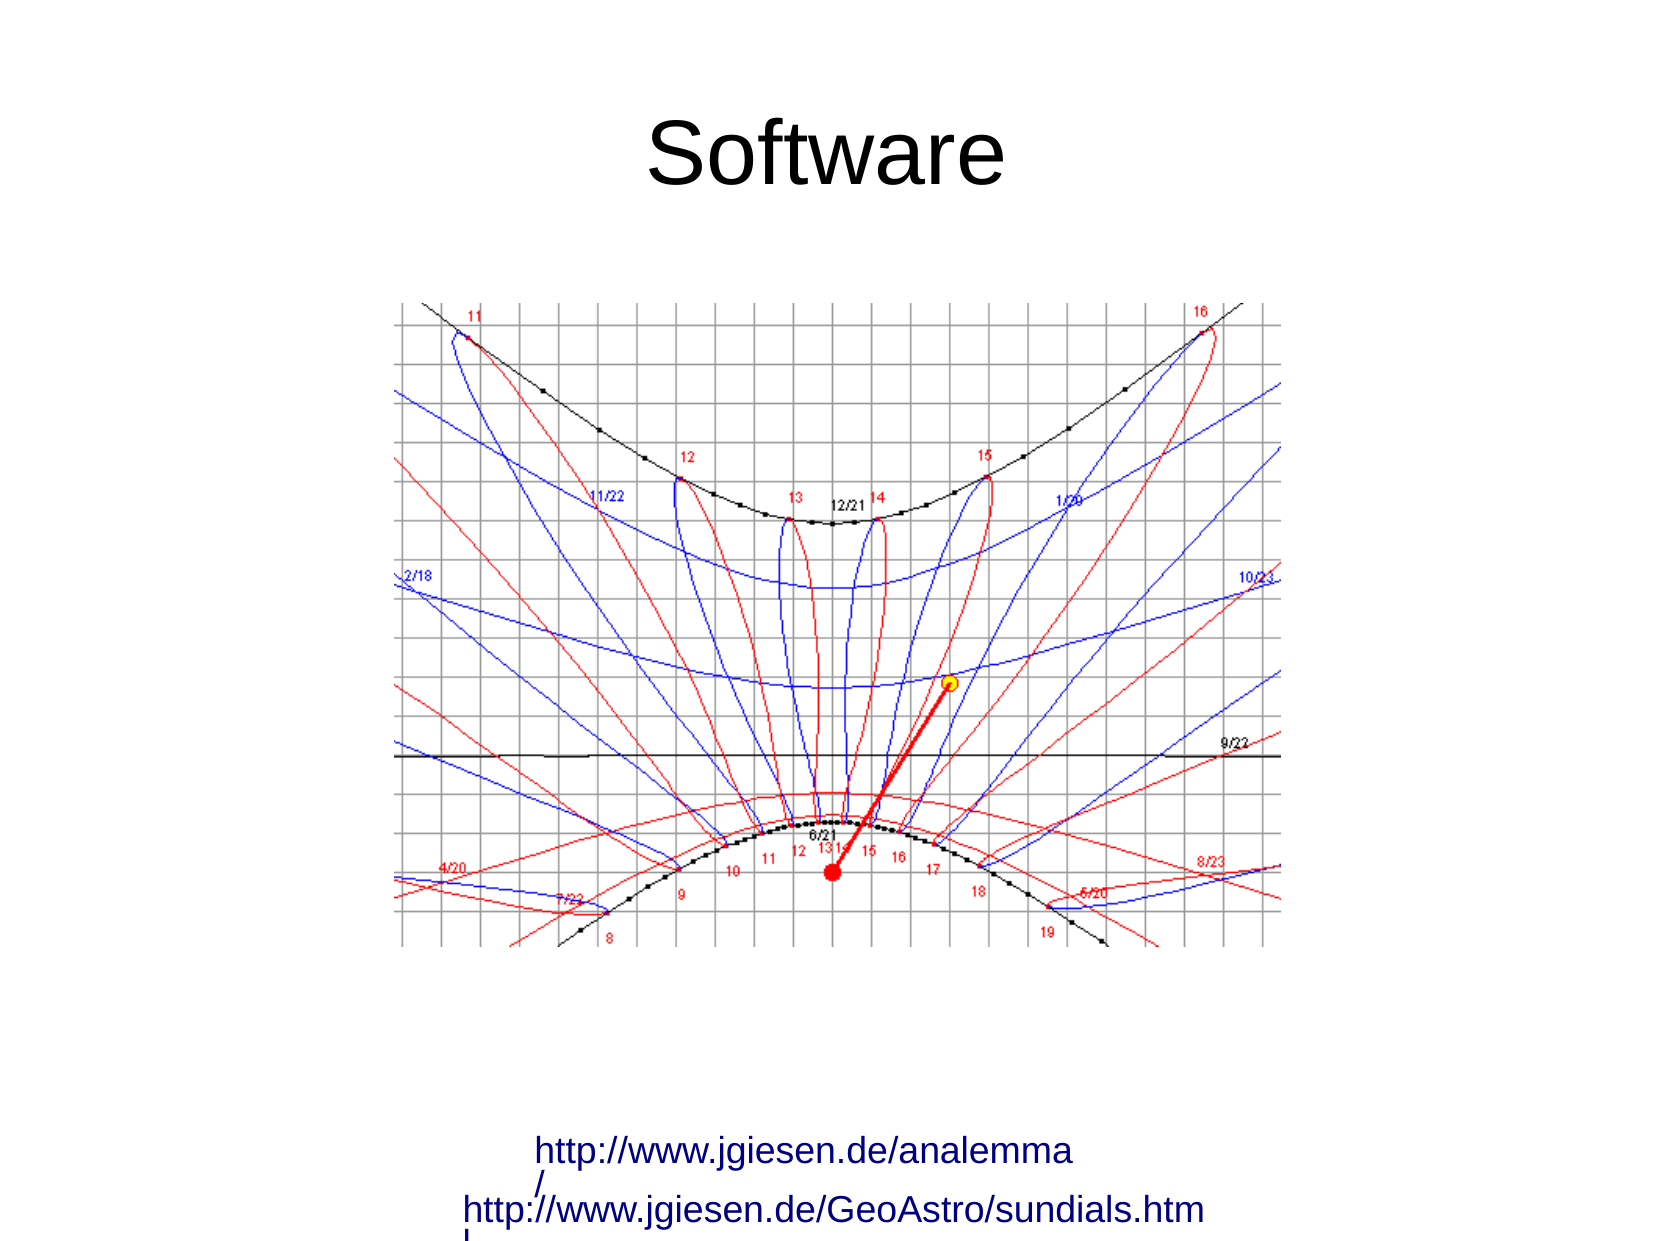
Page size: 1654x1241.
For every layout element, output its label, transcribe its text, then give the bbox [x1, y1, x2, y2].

picture [394, 303, 1281, 947]
text_box http://www.jgiesen.de/GeoAstro/sundials.html [447, 1181, 1229, 1238]
text_box http://www.jgiesen.de/analemma/ [519, 1122, 1099, 1179]
title Software [82, 49, 1571, 257]
